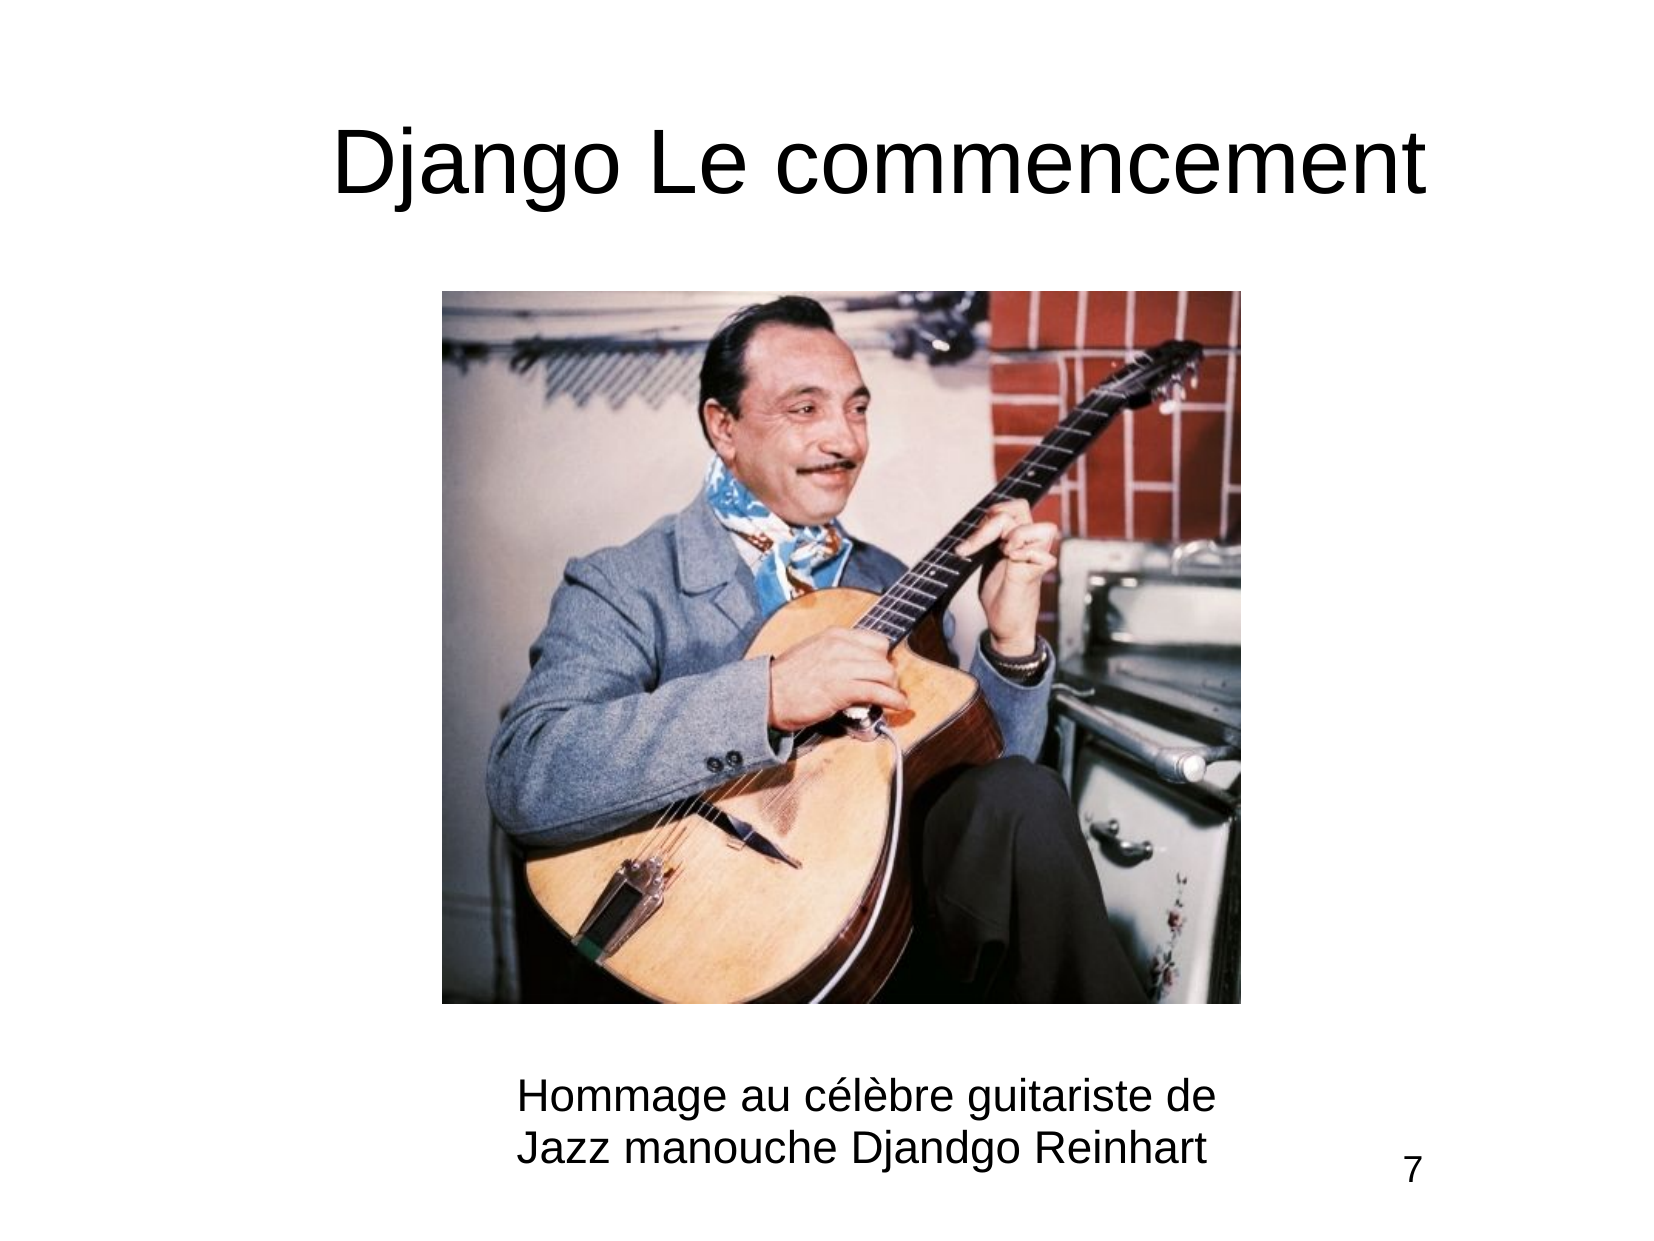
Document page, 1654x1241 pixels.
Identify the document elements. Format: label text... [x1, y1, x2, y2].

picture [442, 291, 1241, 1004]
title Django Le commencement [135, 58, 1625, 266]
text_box Hommage au célèbre guitariste de Jazz manouche Djandgo Reinhart [501, 1062, 1233, 1192]
